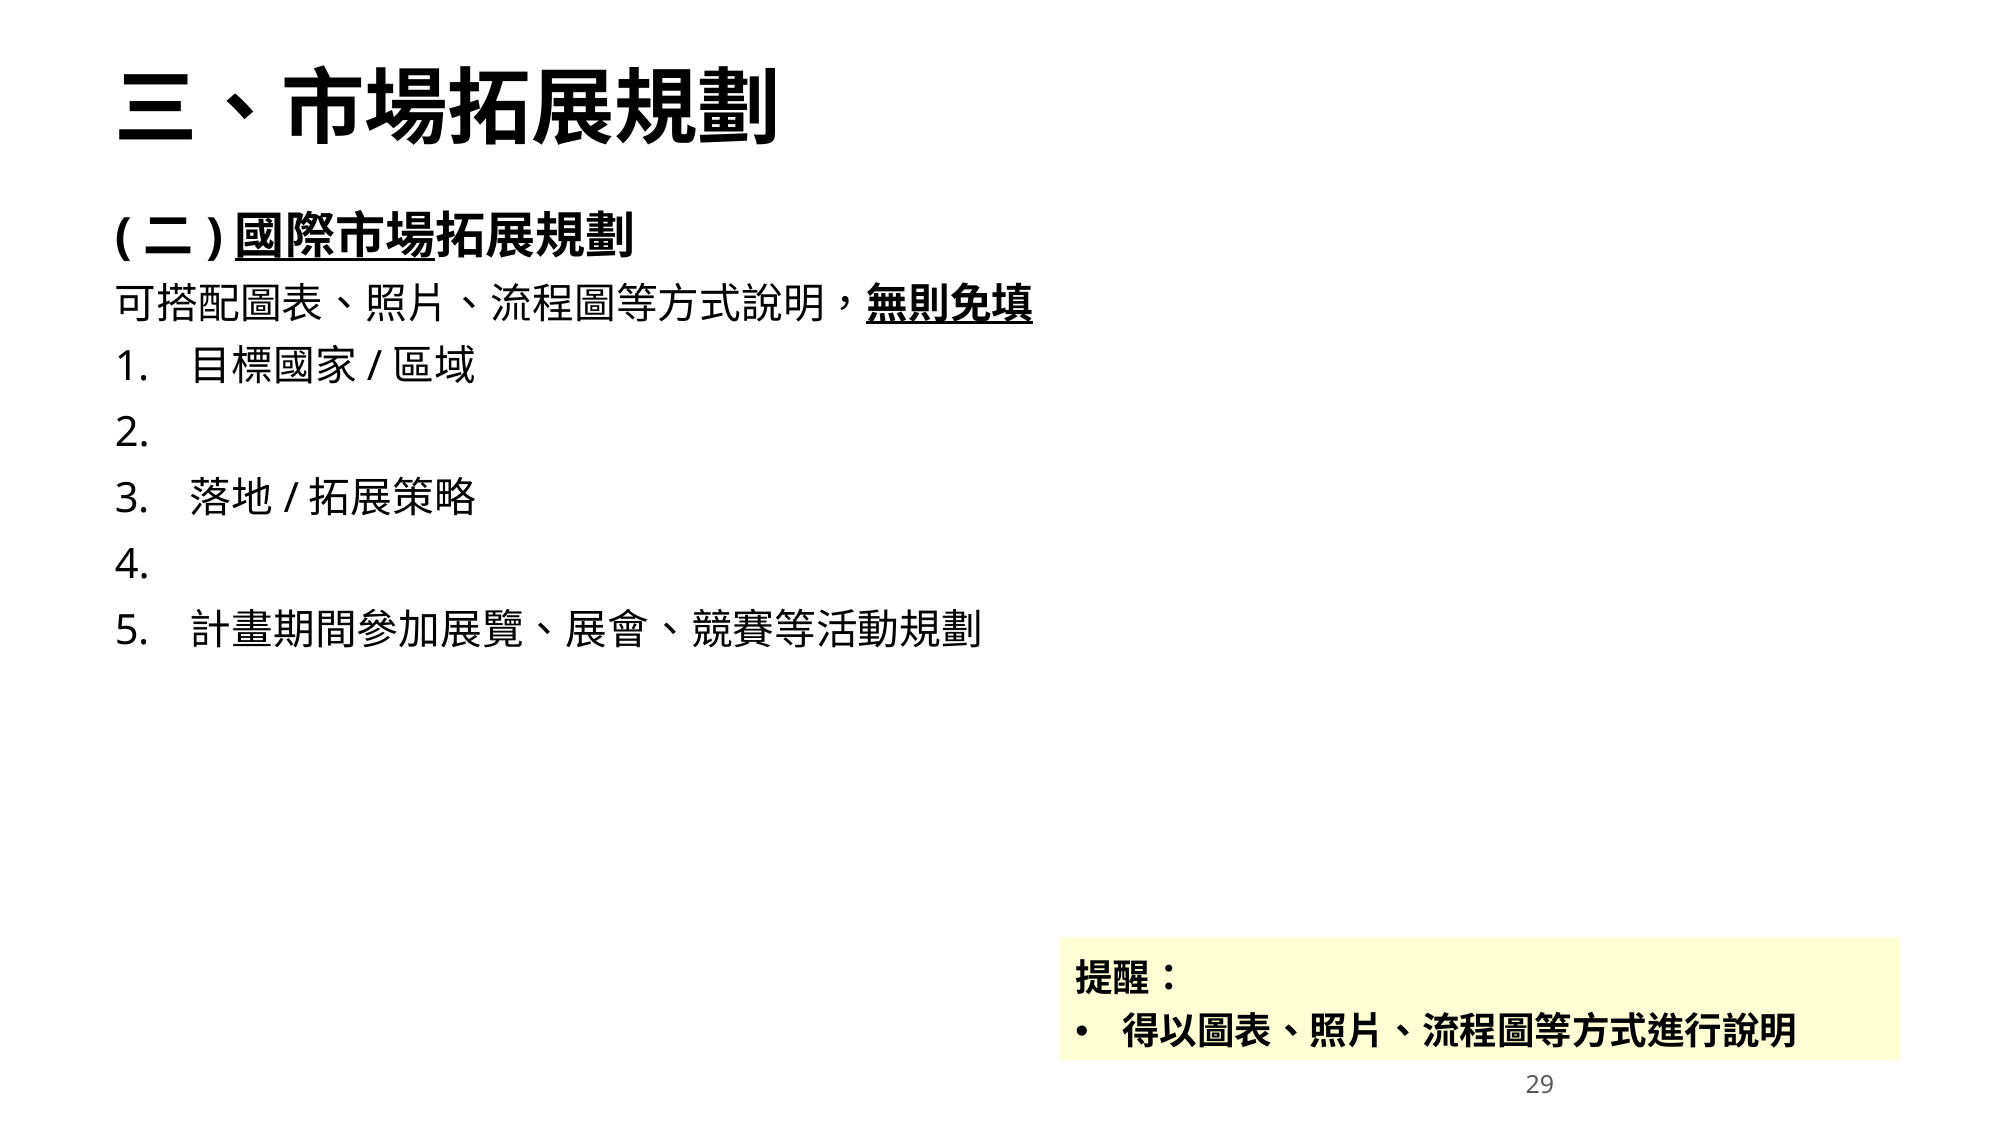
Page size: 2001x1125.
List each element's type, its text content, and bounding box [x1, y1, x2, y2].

title 三、市場拓展規劃 [99, 56, 1900, 166]
text_box (二)國際市場拓展規劃 可搭配圖表、照片、流程圖等方式說明，無則免填 目標國家/區域 落地/拓展策略 計畫期間參加展覽、展會、競賽等活動規劃 [99, 196, 1900, 345]
text_box 29 [1510, 1061, 1961, 1097]
text_box 提醒： 得以圖表、照片、流程圖等方式進行說明 [1060, 937, 1900, 1060]
